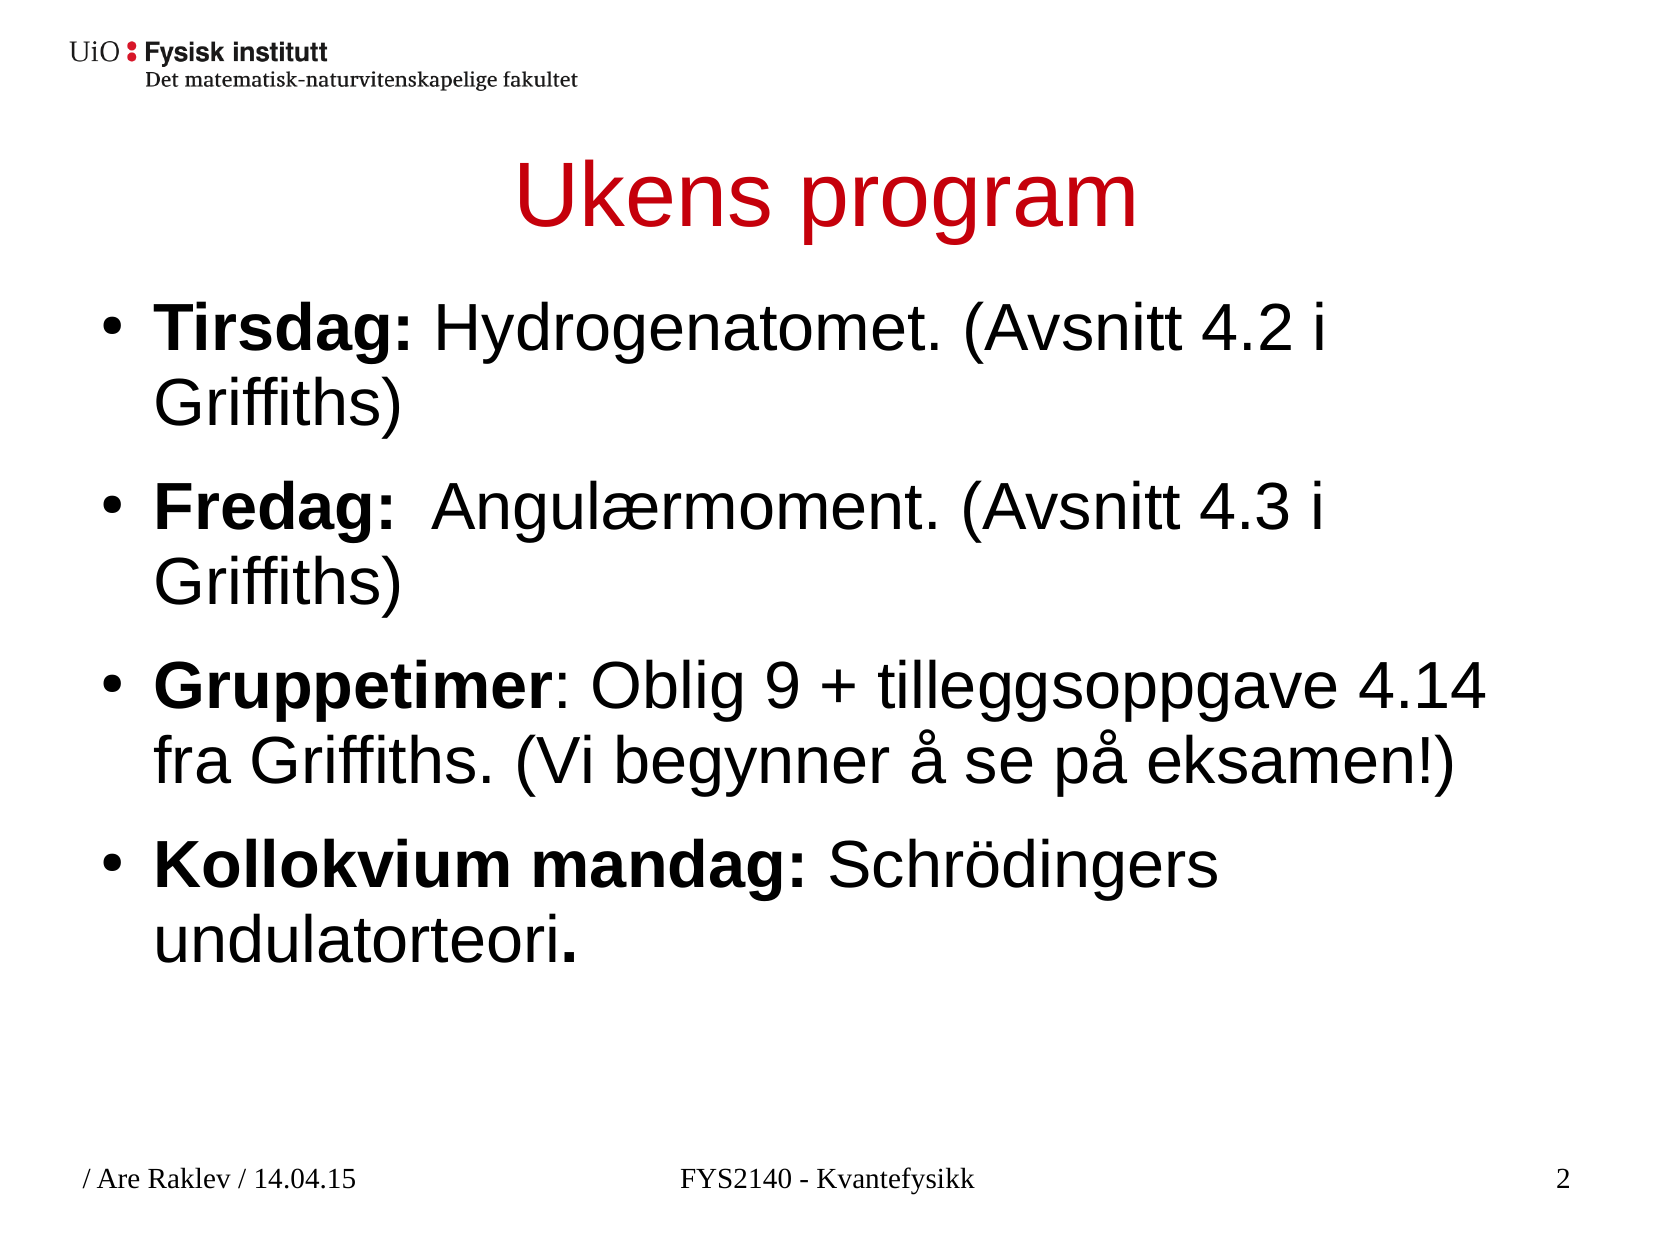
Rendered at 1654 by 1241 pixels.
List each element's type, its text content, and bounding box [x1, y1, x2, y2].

title Ukens program [82, 90, 1571, 290]
picture [68, 37, 581, 93]
list Tirsdag: Hydrogenatomet. (Avsnitt 4.2 i Griffiths) Fredag: Angulærmoment. (Avsnitt 4.3 i Griffiths) Gruppetimer: Oblig 9 + tilleggsoppgave 4.14 fra Griffiths. (Vi begynner å se på eksamen!) Kollokvium mandag: Schrödingers undulatorteori. [82, 290, 1576, 1094]
